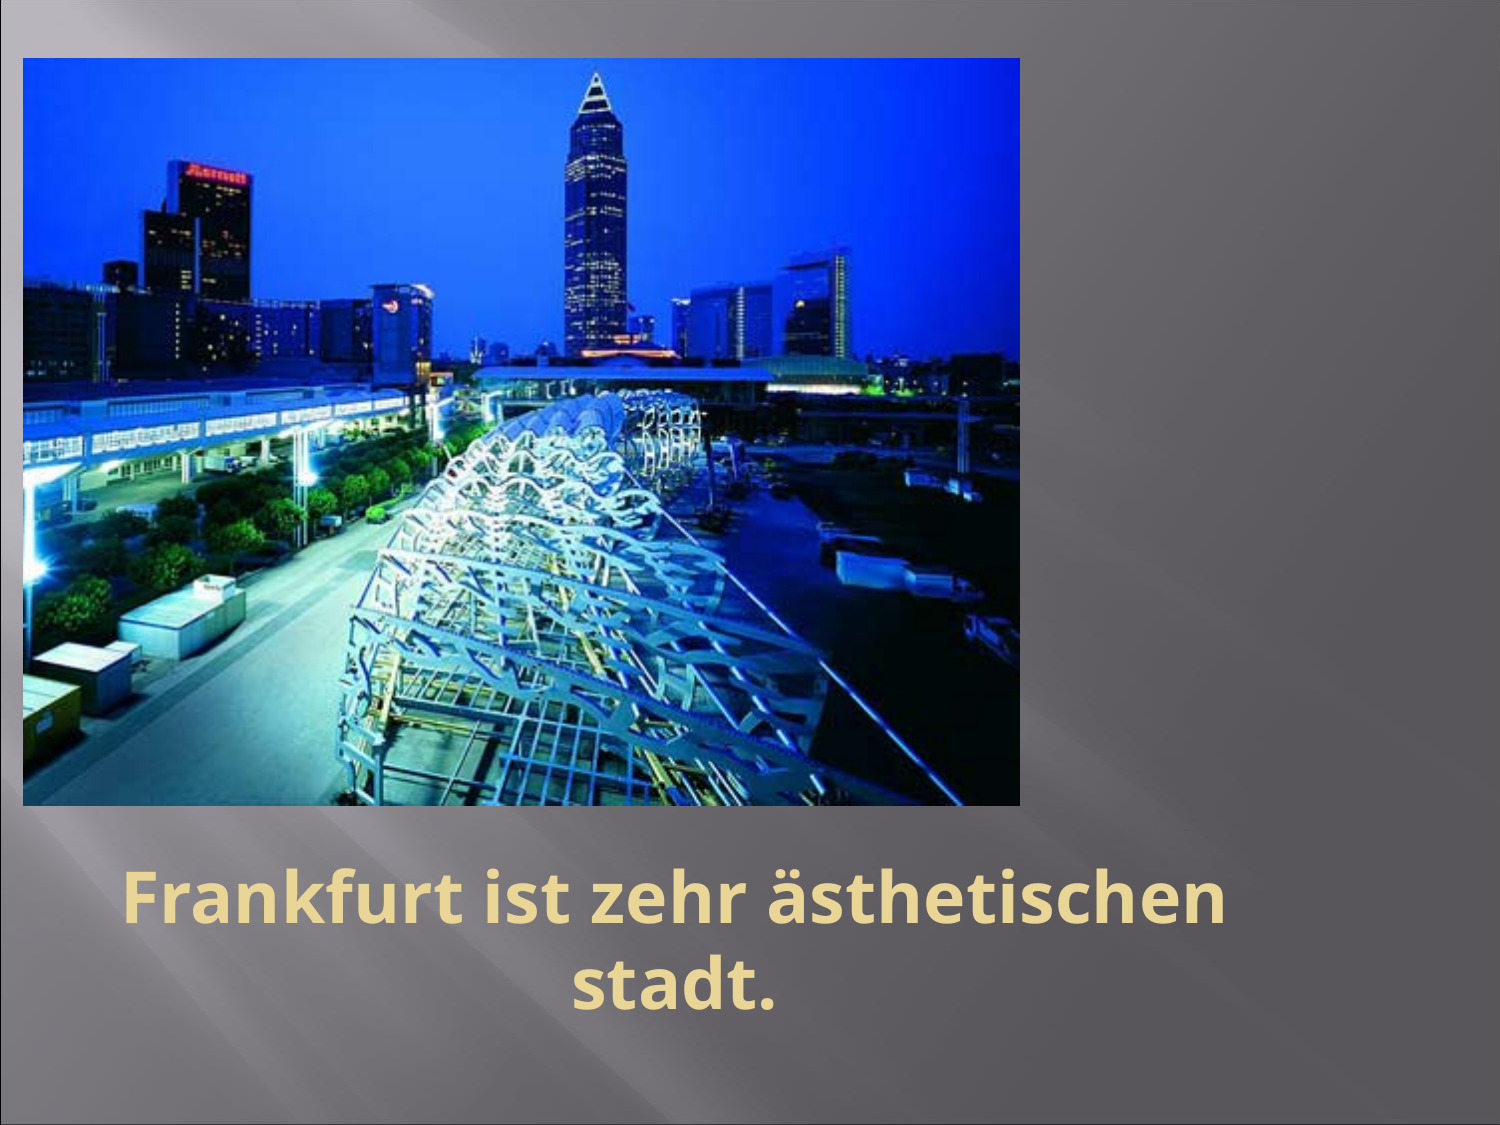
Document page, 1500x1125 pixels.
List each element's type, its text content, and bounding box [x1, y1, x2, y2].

picture [0, 0, 1500, 1125]
title Frankfurt ist zehr ästhetischen stadt. [0, 843, 1350, 1032]
